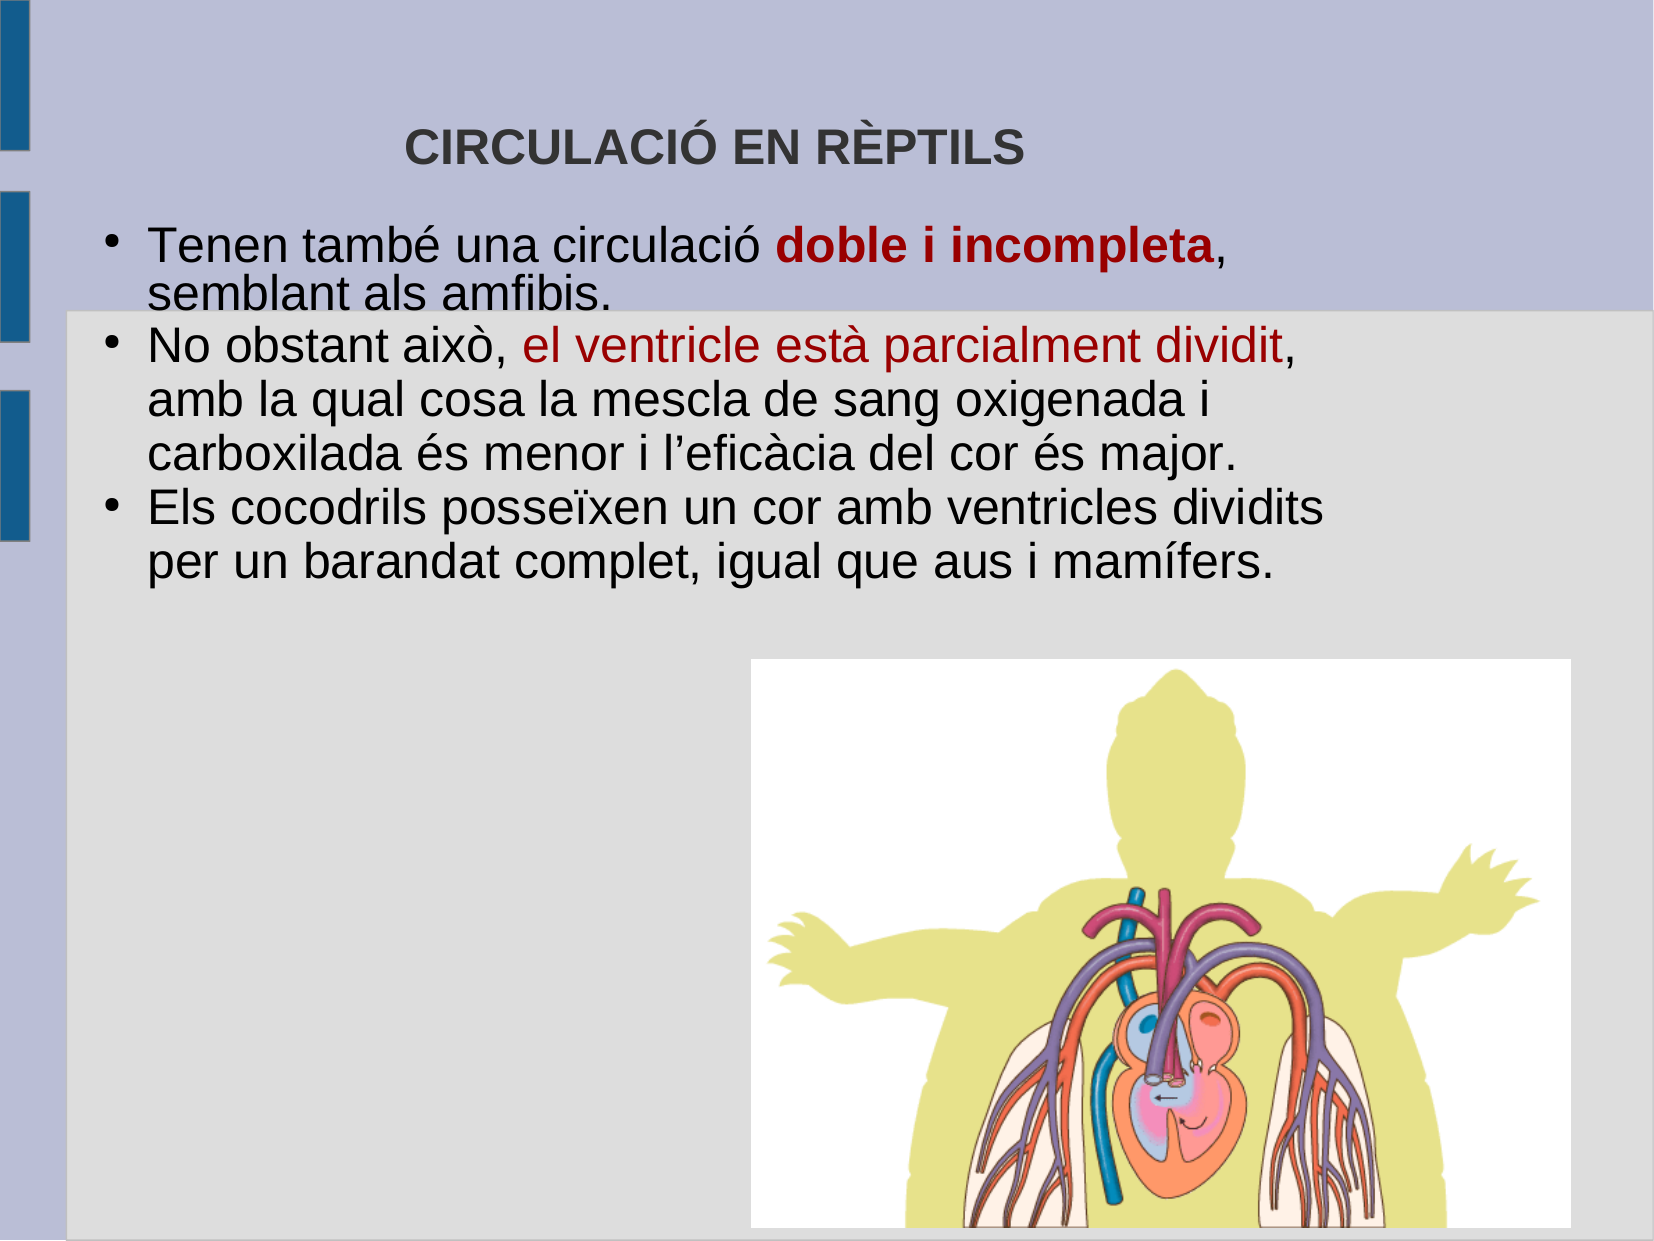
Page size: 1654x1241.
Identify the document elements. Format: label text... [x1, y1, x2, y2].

text_box Tenen també una circulació doble i incompleta, semblant als amfibis. No obstant això, el ventricle està parcialment dividit, amb la qual cosa la mescla de sang oxigenada i carboxilada és menor i l’eficàcia del cor és major. Els cocodrils posseïxen un cor amb ventricles dividits per un barandat complet, igual que aus i mamífers. [58, 216, 1395, 645]
text_box CIRCULACIÓ EN RÈPTILS [39, 14, 1392, 275]
picture [751, 659, 1571, 1228]
